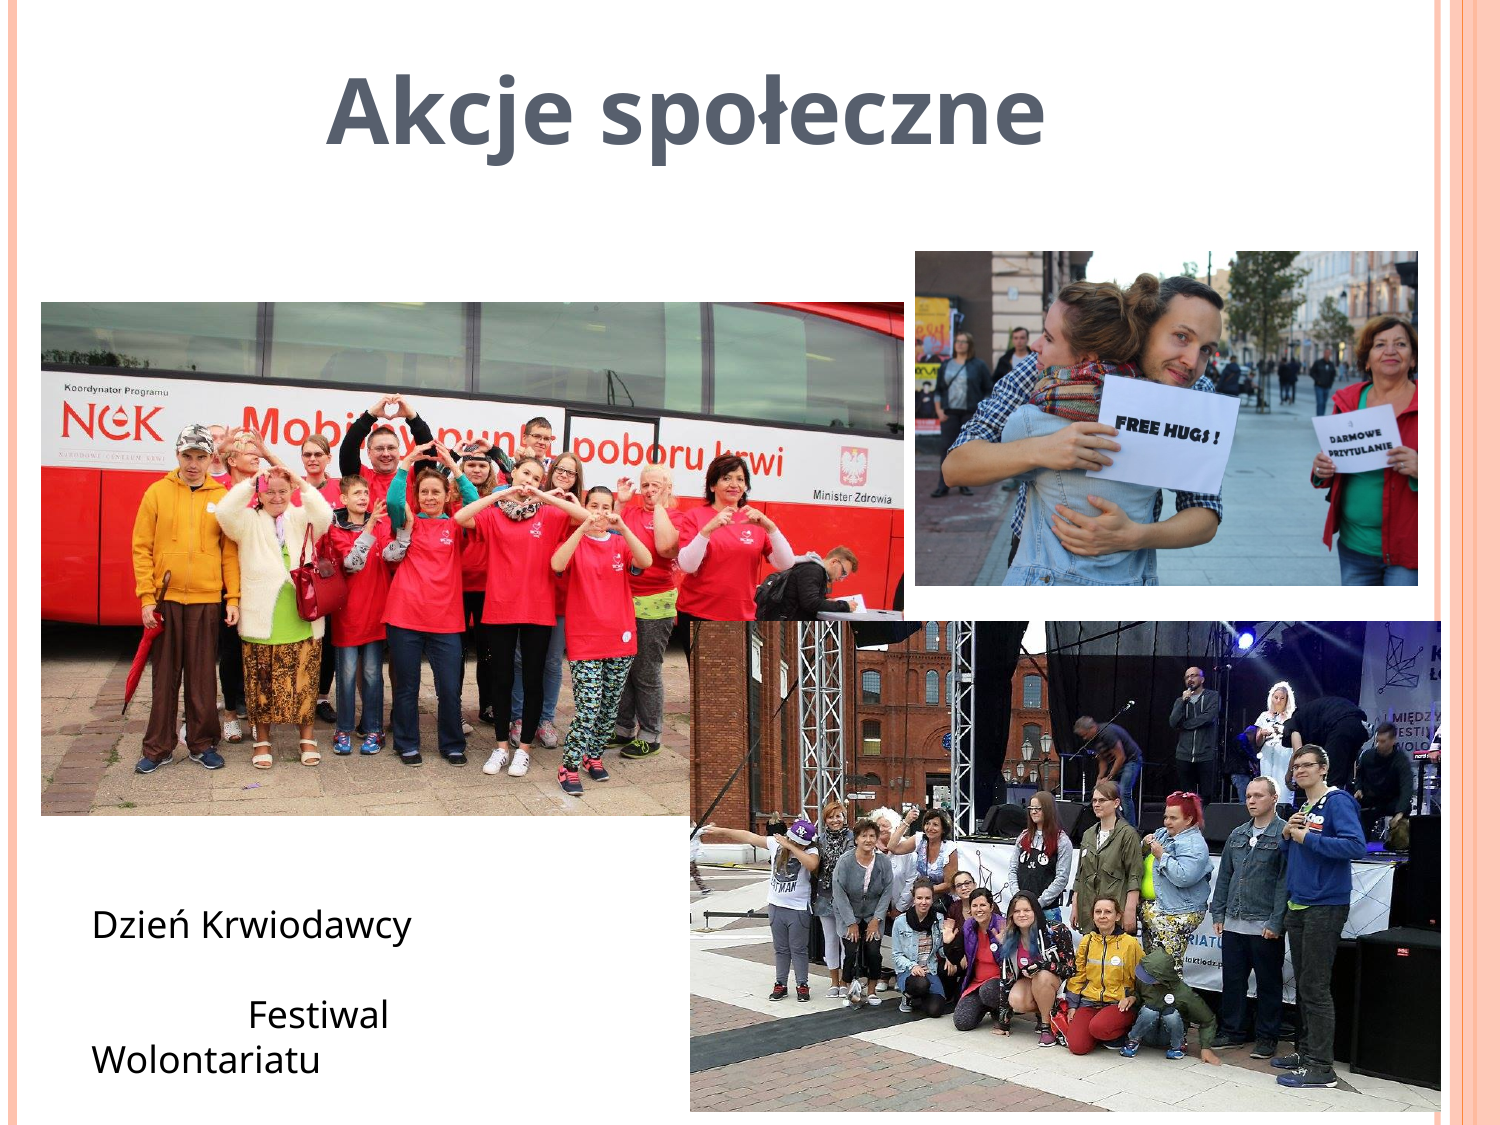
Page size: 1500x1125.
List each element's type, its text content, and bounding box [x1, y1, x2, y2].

picture [915, 251, 1418, 586]
text_box Dzień Krwiodawcy Festiwal Wolontariatu [76, 893, 644, 1089]
title Akcje społeczne [75, 45, 1300, 185]
picture [41, 302, 1441, 1112]
